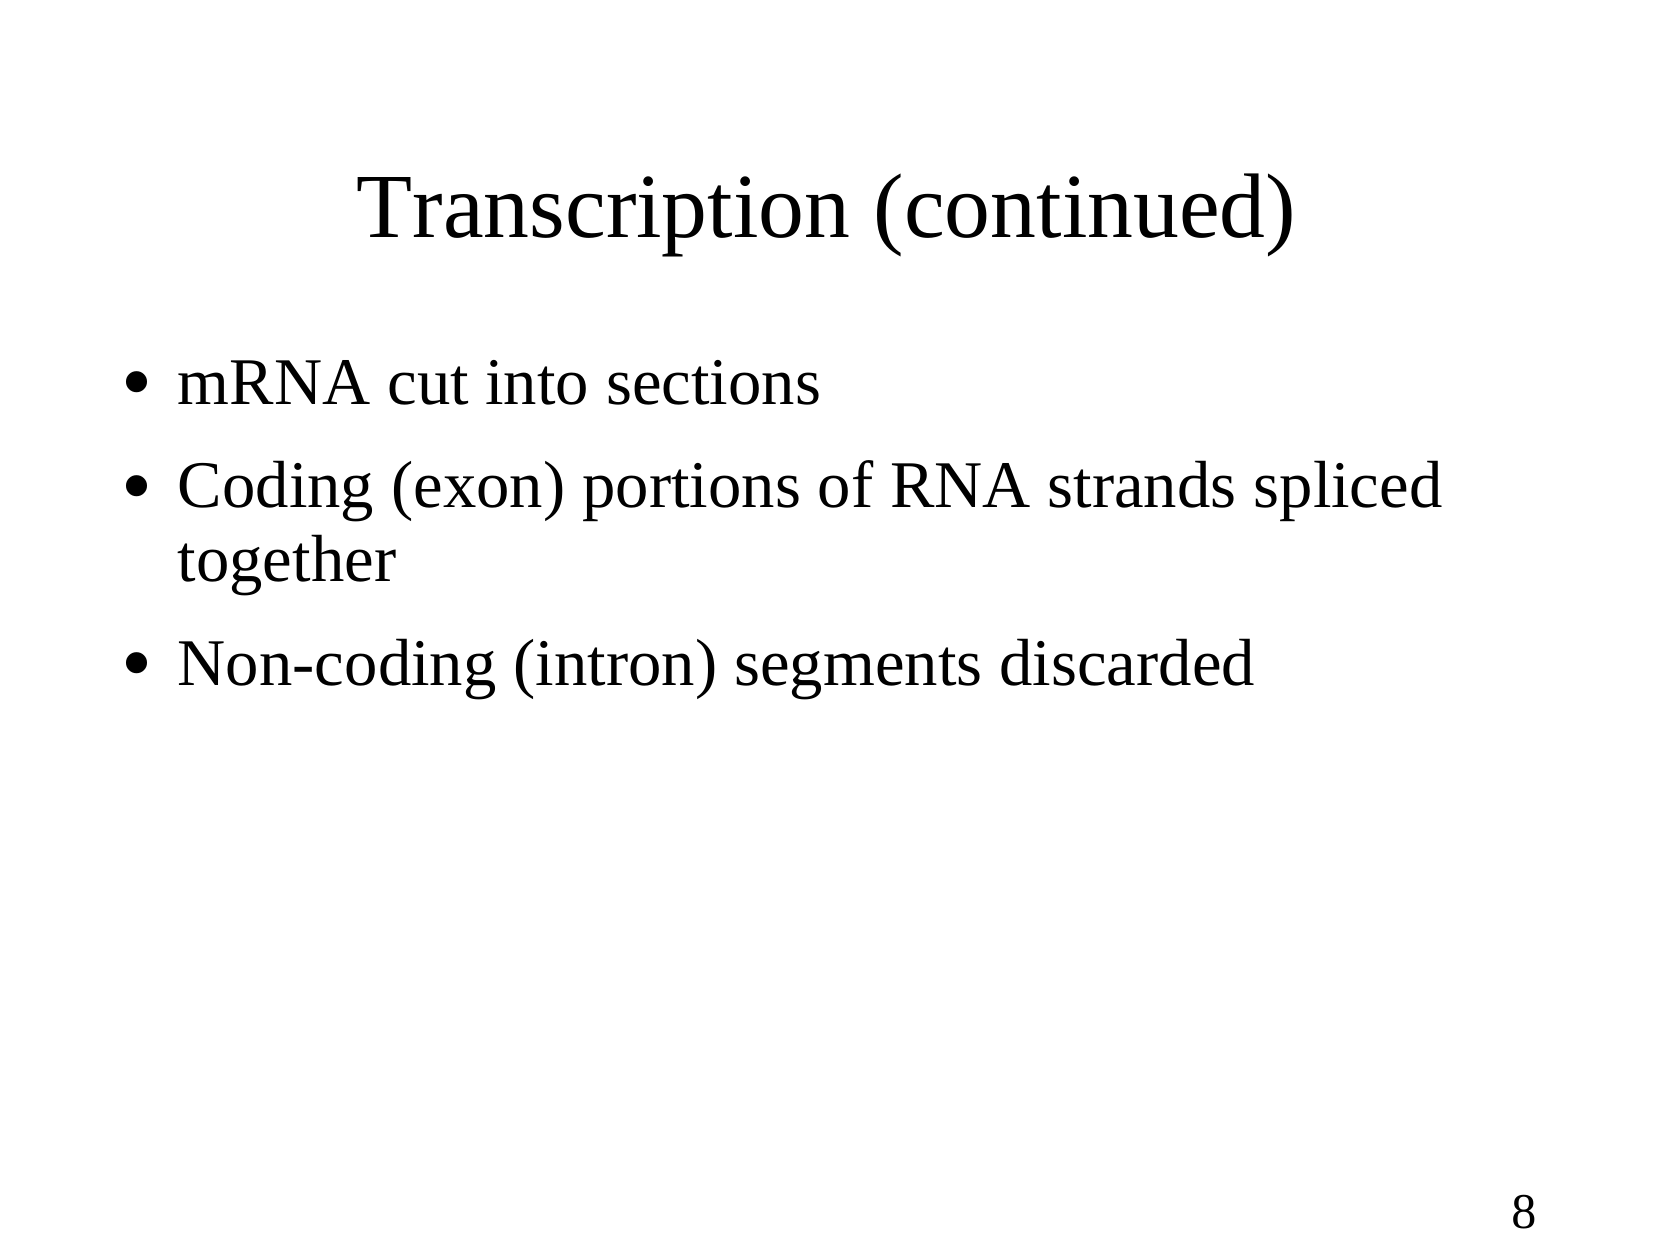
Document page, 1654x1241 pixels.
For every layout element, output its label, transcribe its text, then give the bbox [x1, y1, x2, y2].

text_box <number> [1511, 1183, 1654, 1241]
title Transcription (continued) [121, 102, 1534, 311]
list mRNA cut into sections Coding (exon) portions of RNA strands spliced together Non-coding (intron) segments discarded [121, 344, 1534, 1127]
